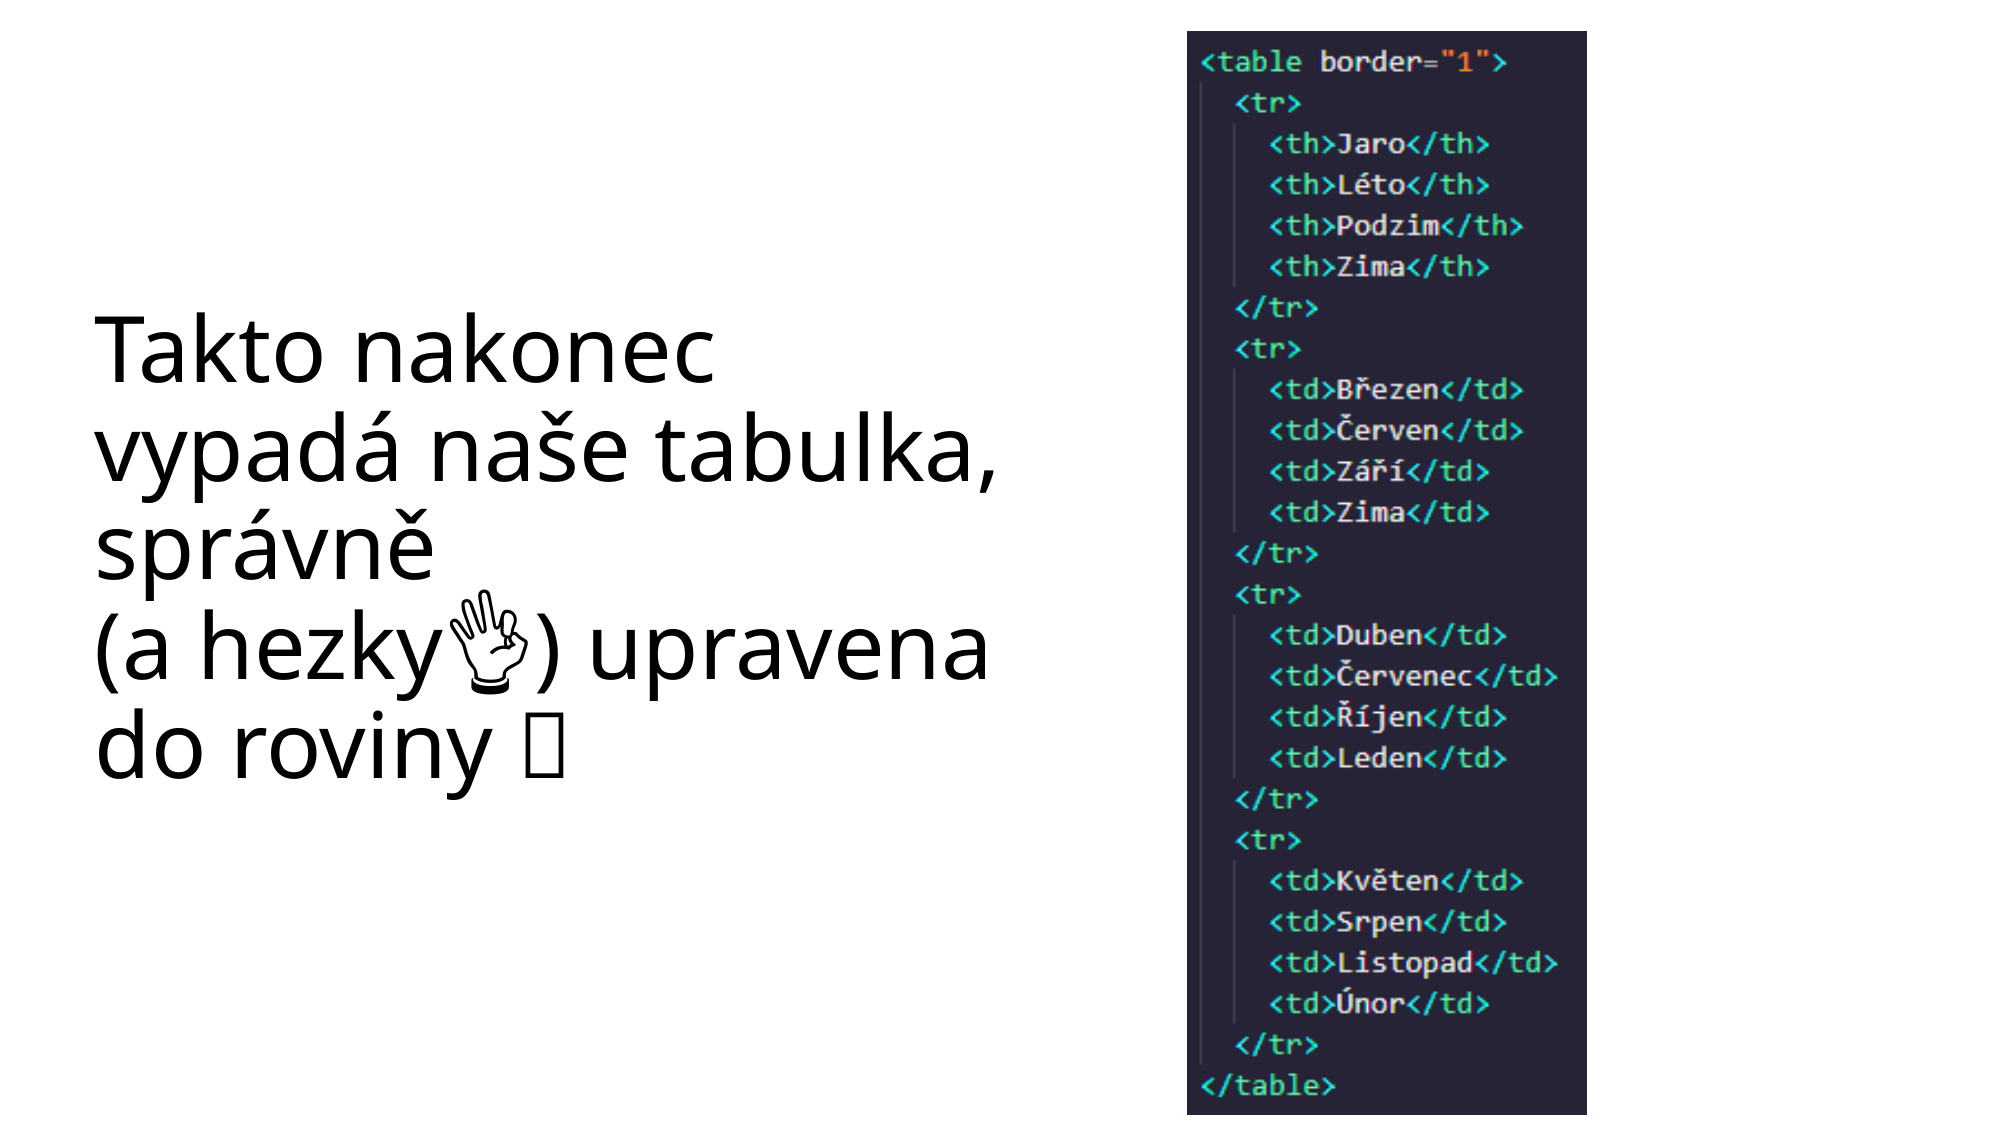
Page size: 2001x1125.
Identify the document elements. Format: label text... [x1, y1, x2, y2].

title Takto nakonec vypadá naše tabulka, správně (a hezky👌) upravena do roviny ✅ [79, 236, 1032, 865]
picture [1187, 31, 1587, 1115]
